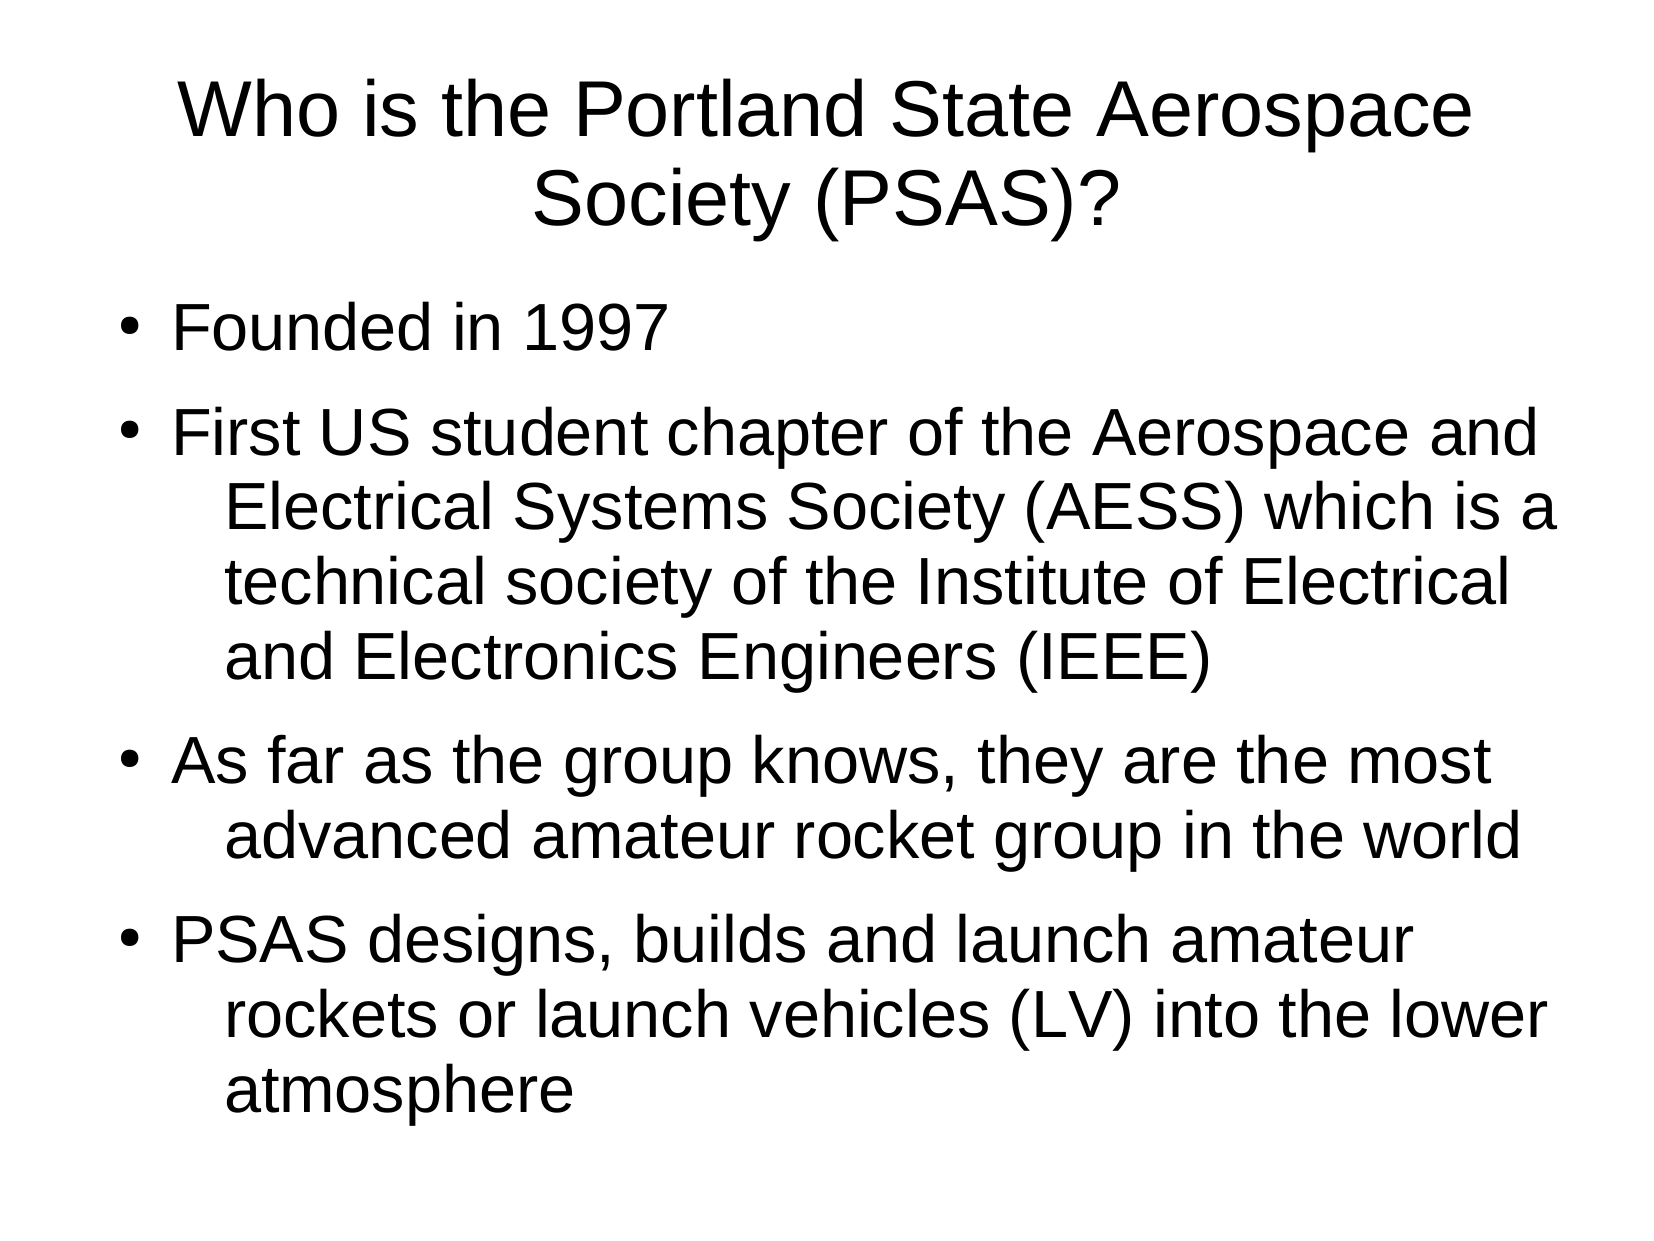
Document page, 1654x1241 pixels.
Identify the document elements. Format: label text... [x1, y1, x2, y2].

title Who is the Portland State Aerospace Society (PSAS)? [82, 49, 1571, 257]
list Founded in 1997 First US student chapter of the Aerospace and Electrical Systems Society (AESS) which is a technical society of the Institute of Electrical and Electronics Engineers (IEEE) As far as the group knows, they are the most advanced amateur rocket group in the world PSAS designs, builds and launch amateur rockets or launch vehicles (LV) into the lower atmosphere [82, 290, 1571, 1109]
